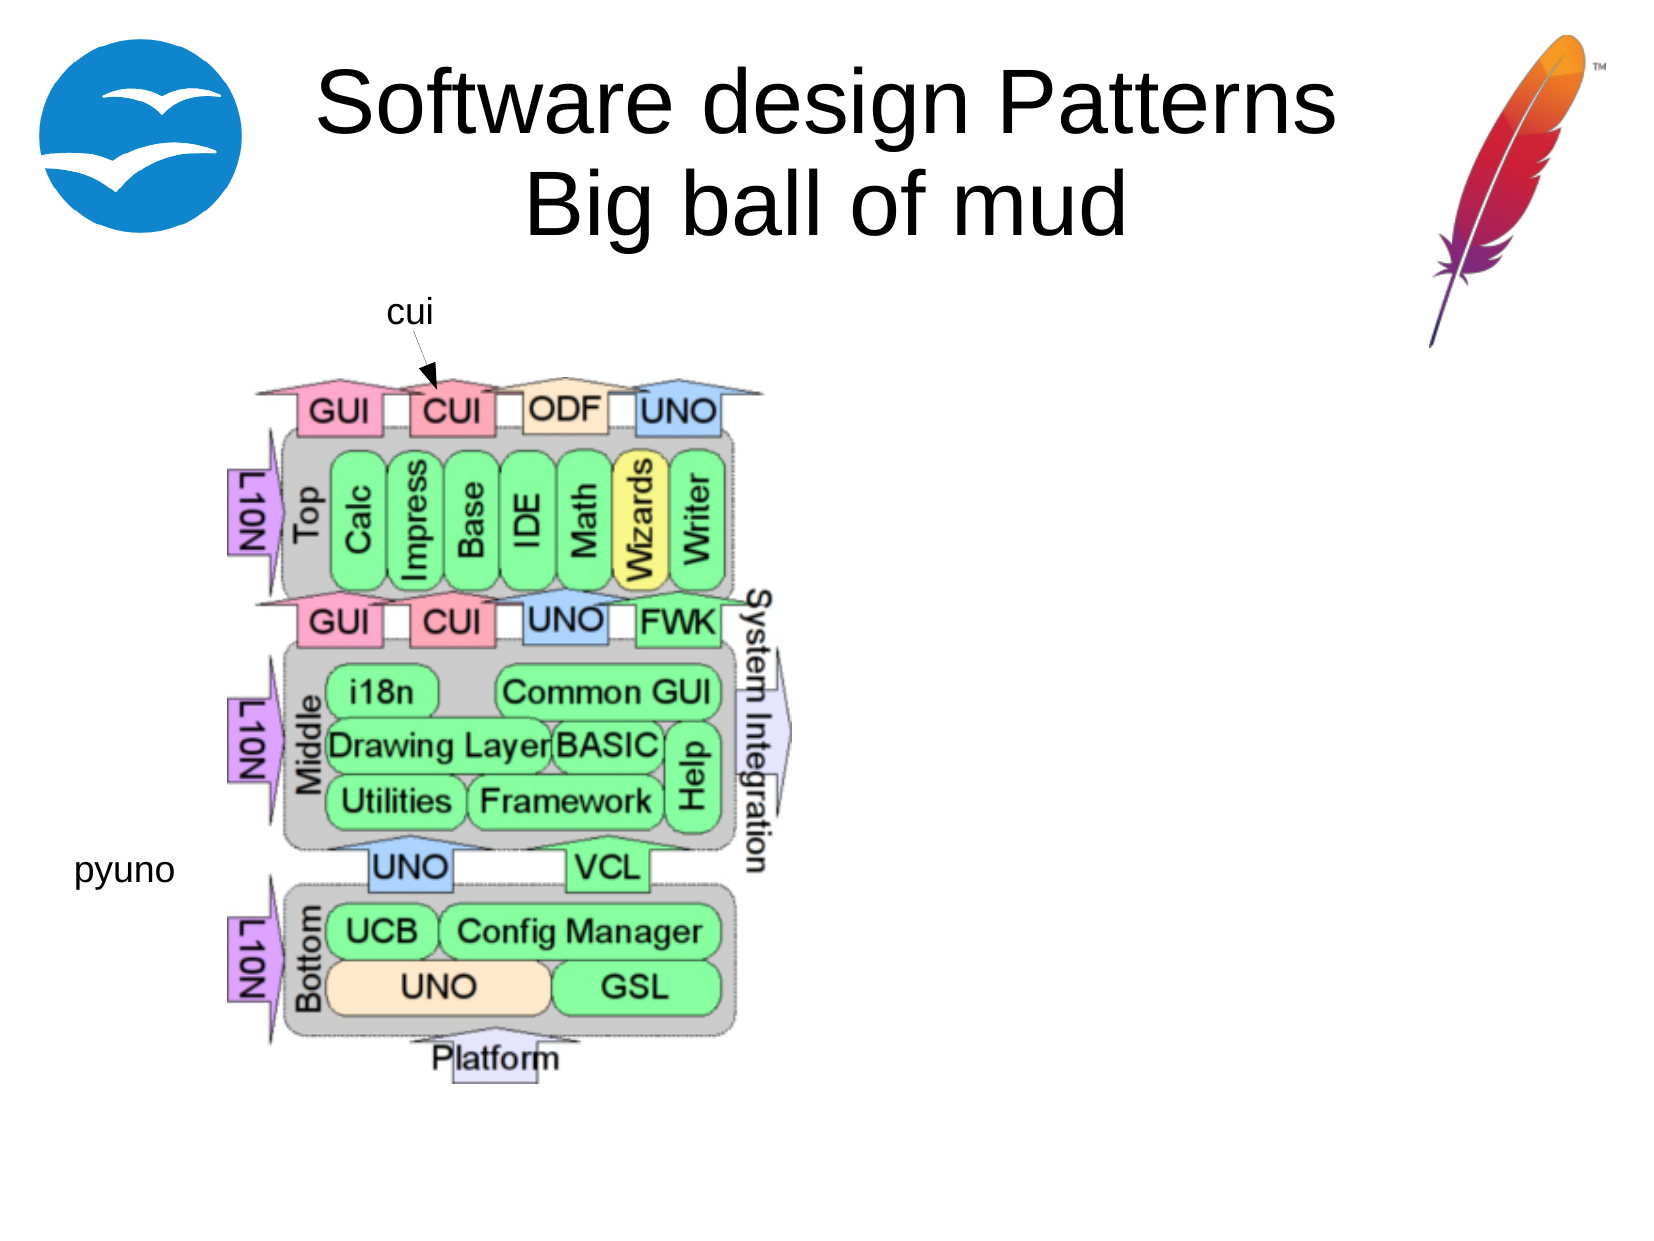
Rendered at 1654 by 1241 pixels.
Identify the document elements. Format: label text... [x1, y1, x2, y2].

picture [11, 11, 271, 260]
picture [1429, 35, 1606, 348]
picture [227, 377, 792, 1084]
text_box pyuno [59, 840, 191, 898]
text_box cui [371, 283, 449, 341]
title Software design Patterns Big ball of mud [271, 49, 1429, 257]
